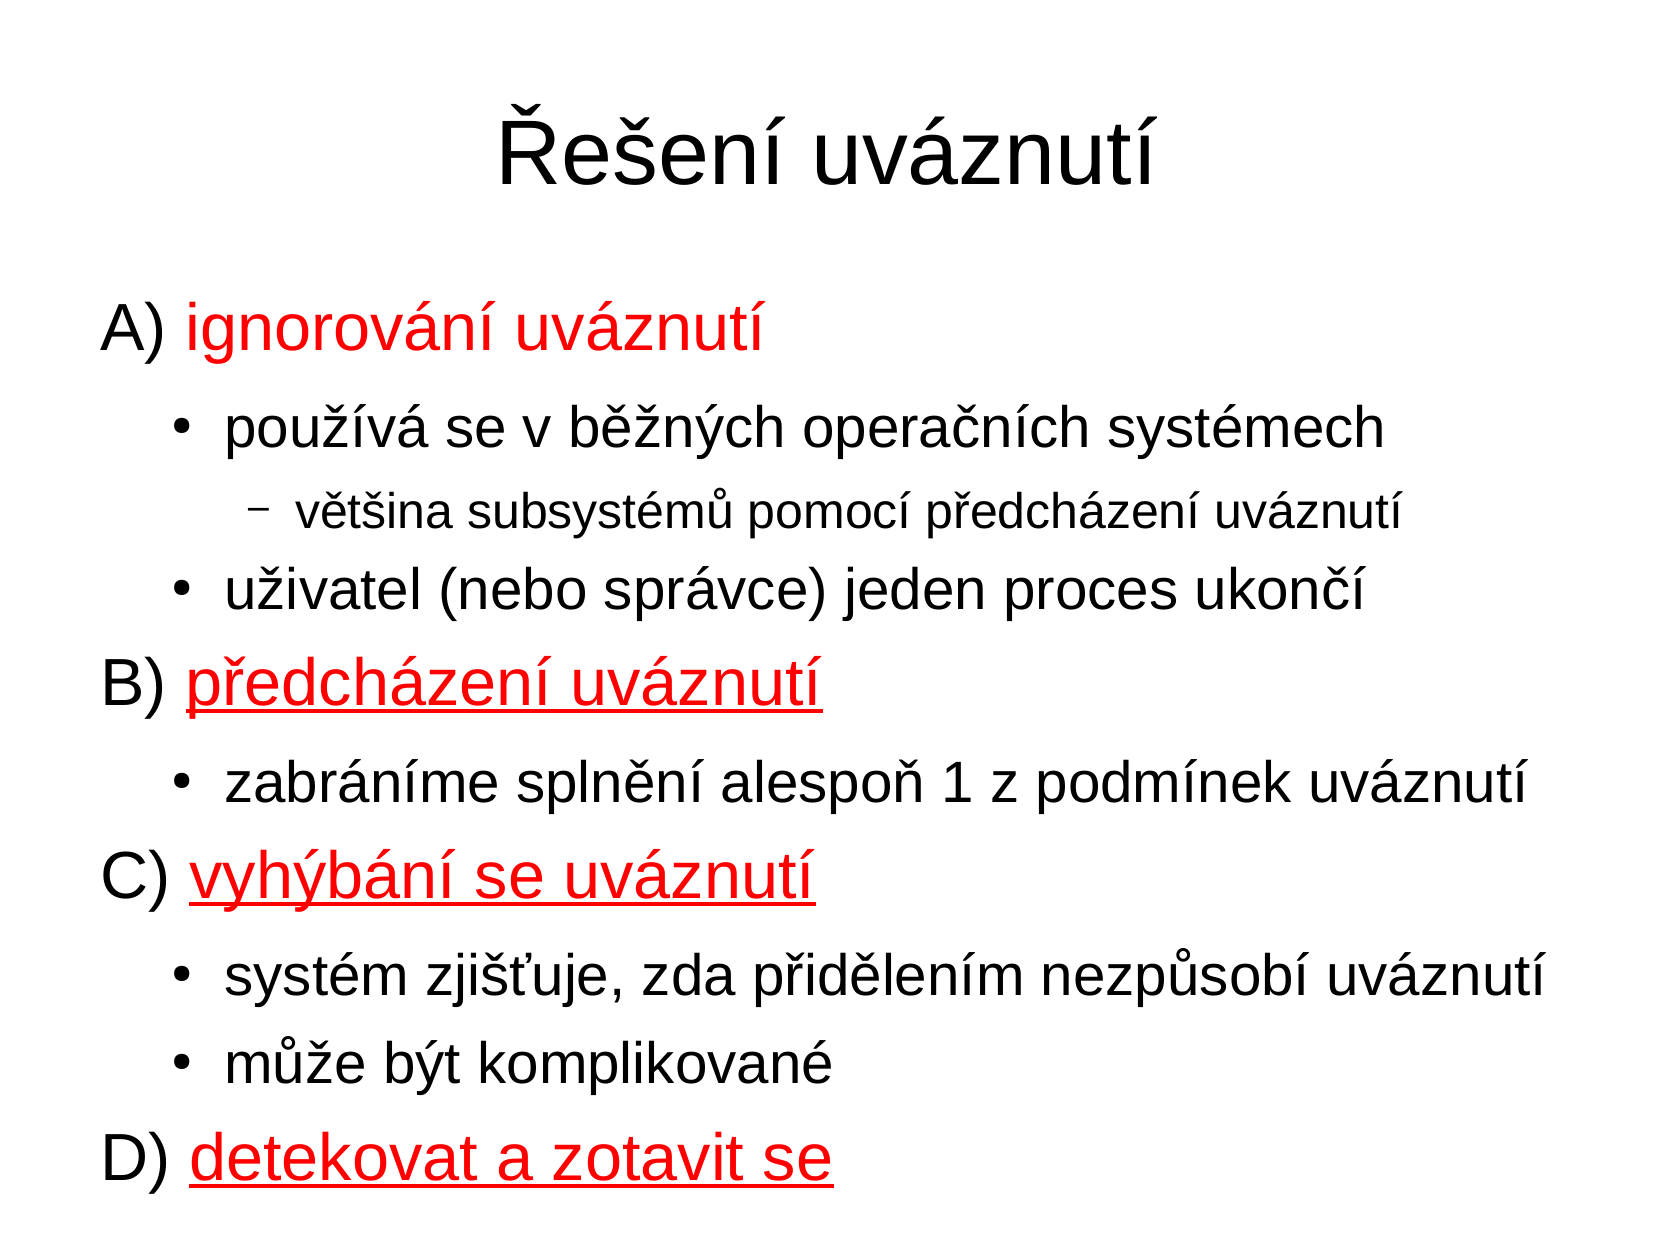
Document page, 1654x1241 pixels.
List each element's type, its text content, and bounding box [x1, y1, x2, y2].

list ignorování uváznutí používá se v běžných operačních systémech většina subsystémů pomocí předcházení uváznutí uživatel (nebo správce) jeden proces ukončí předcházení uváznutí zabráníme splnění alespoň 1 z podmínek uváznutí vyhýbání se uváznutí systém zjišťuje, zda přidělením nezpůsobí uváznutí může být komplikované detekovat a zotavit se [82, 290, 1571, 1195]
title Řešení uváznutí [82, 56, 1571, 250]
